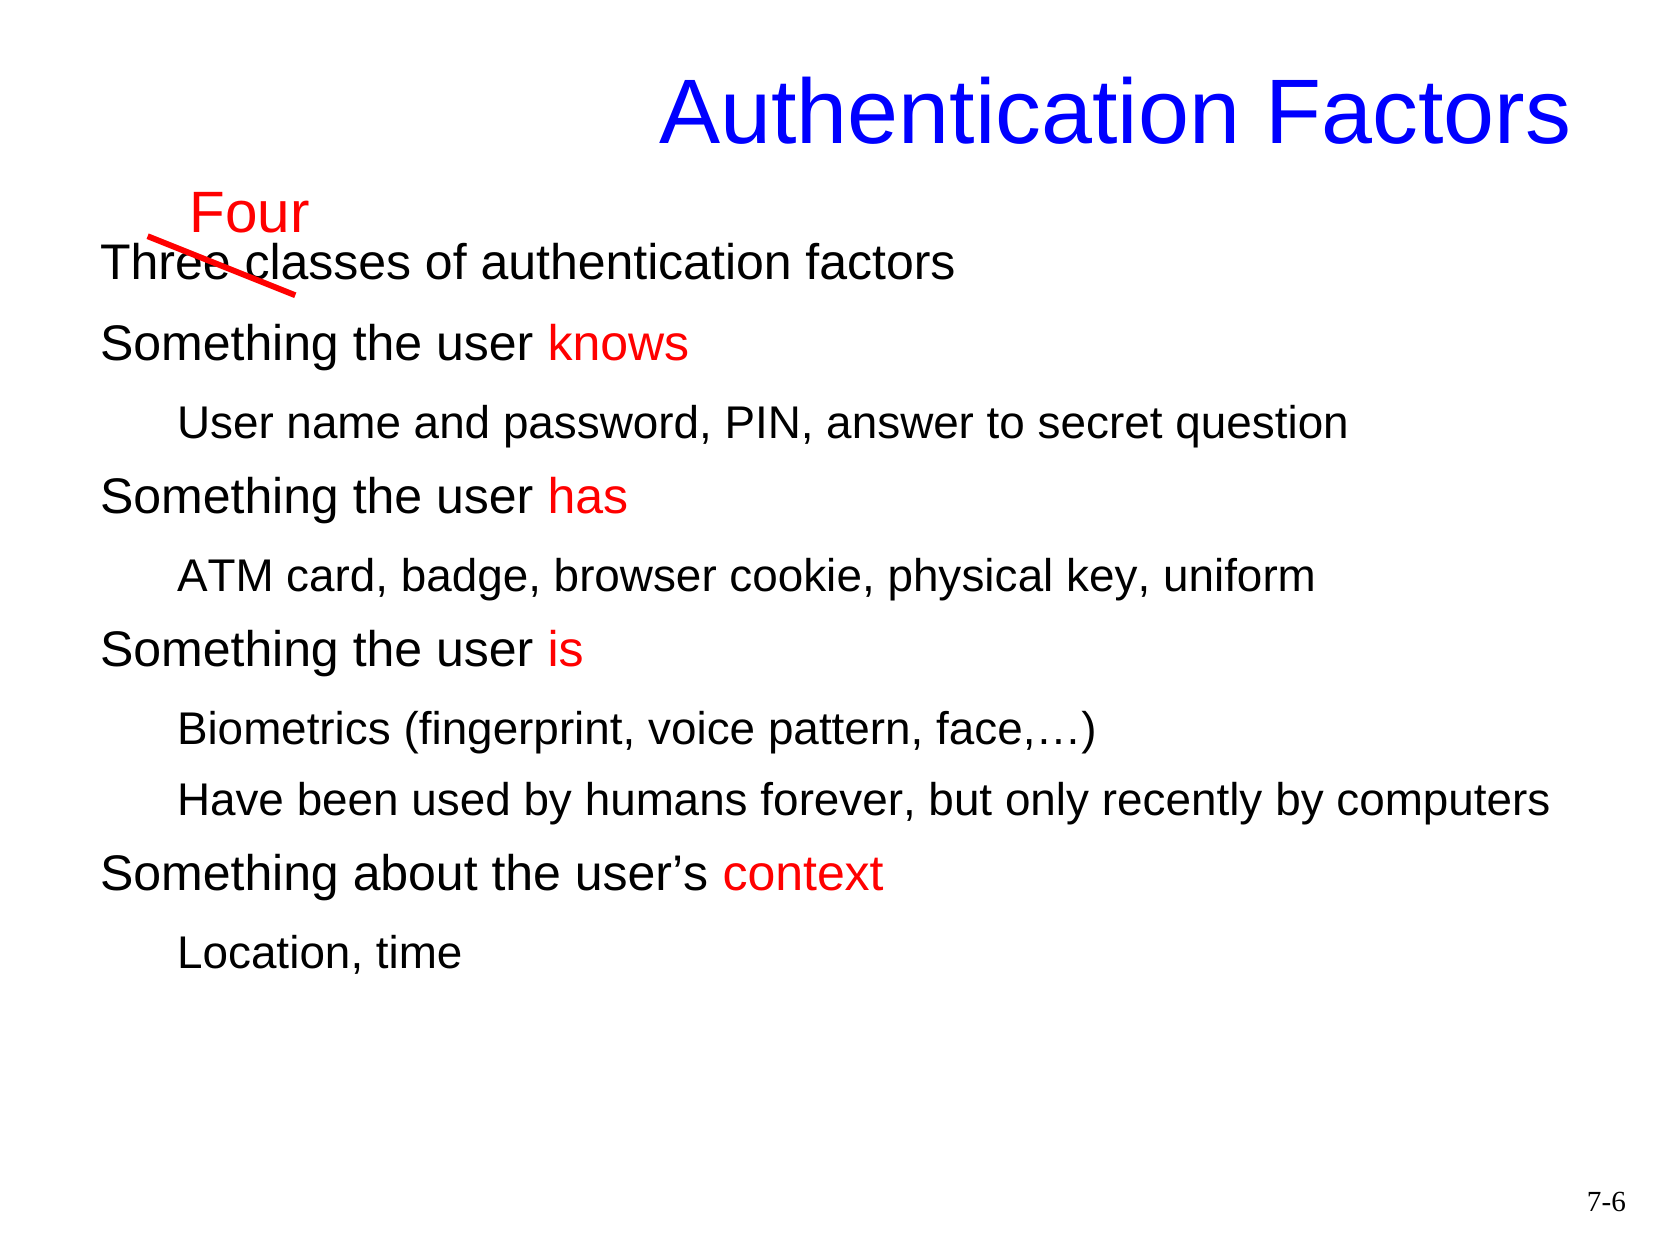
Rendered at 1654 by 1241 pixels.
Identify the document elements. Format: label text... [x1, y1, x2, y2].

title Authentication Factors [84, 11, 1573, 218]
list Three classes of authentication factors Something the user knows User name and password, PIN, answer to secret question Something the user has ATM card, badge, browser cookie, physical key, uniform Something the user is Biometrics (fingerprint, voice pattern, face,…) Have been used by humans forever, but only recently by computers Something about the user’s context Location, time [82, 237, 1571, 1170]
text_box Four [175, 177, 325, 258]
